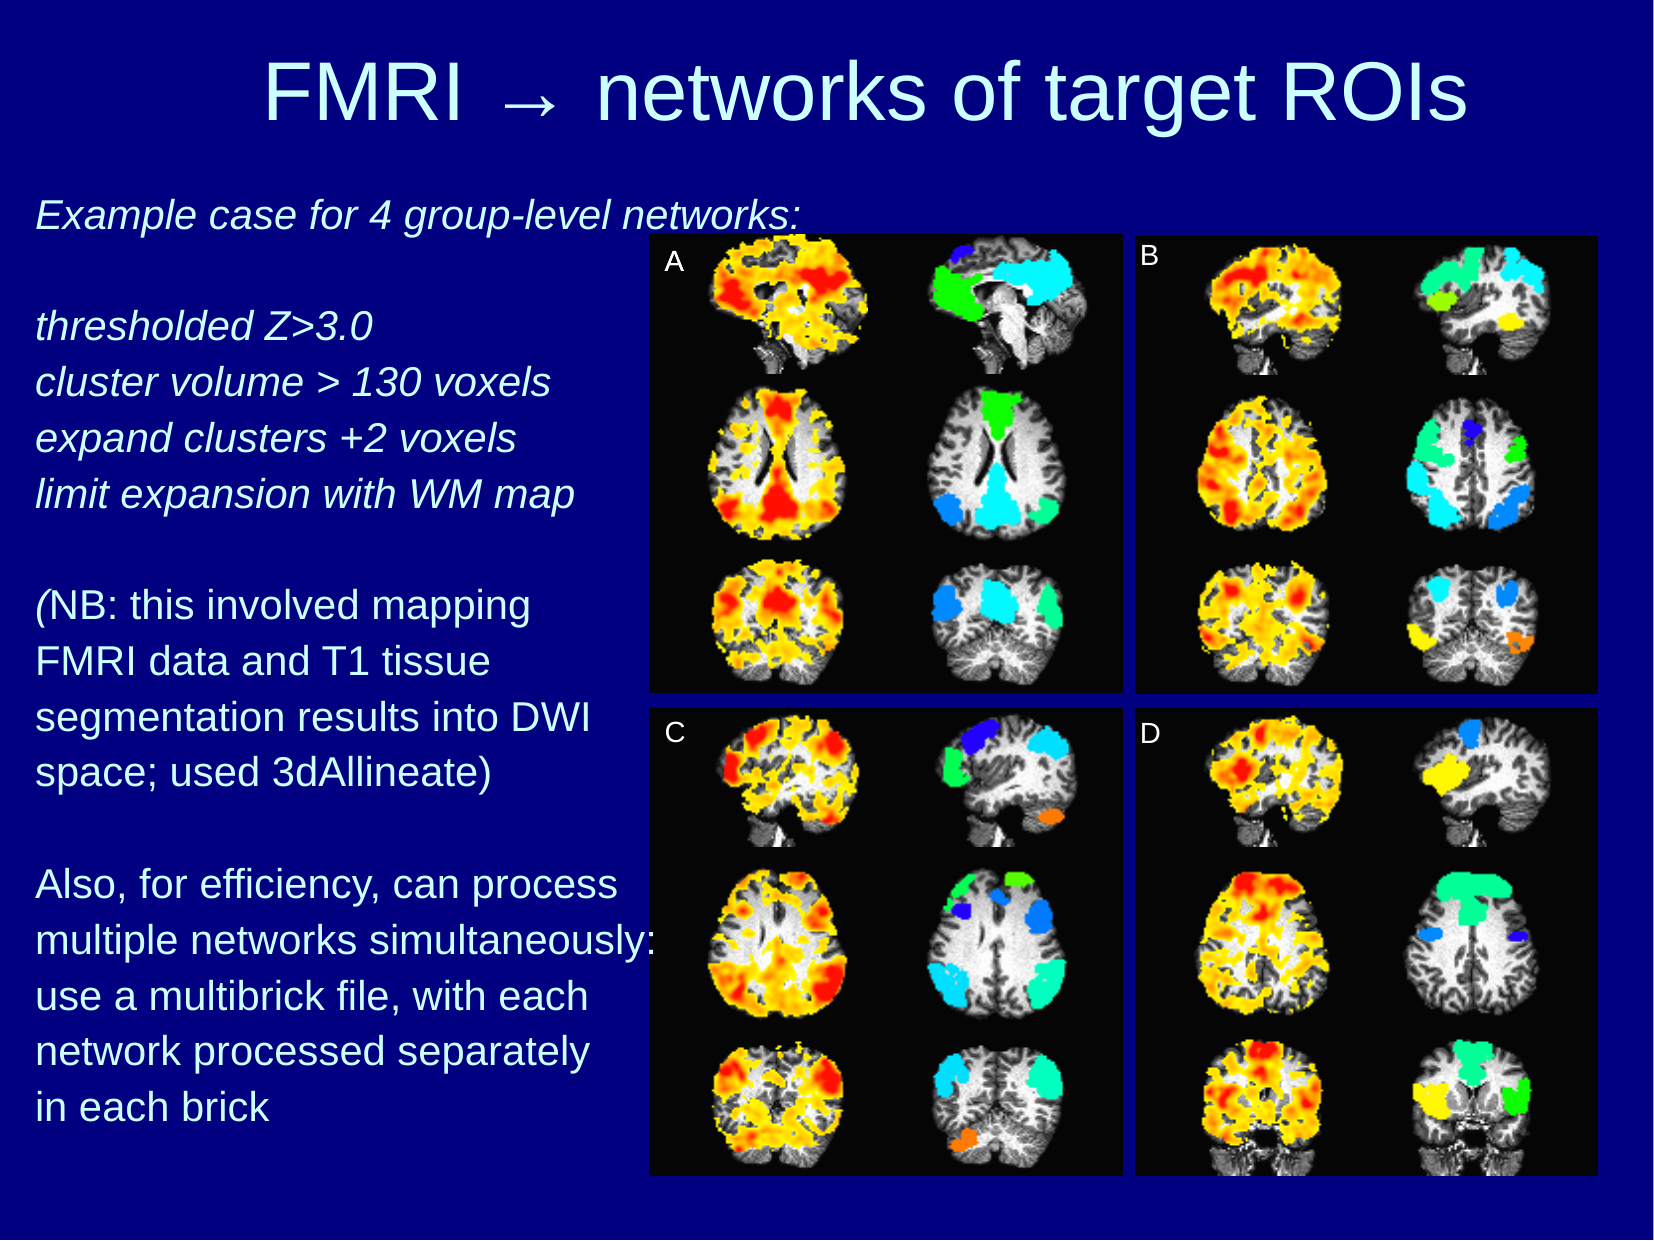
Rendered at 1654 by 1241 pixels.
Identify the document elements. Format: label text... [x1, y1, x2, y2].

picture [1135, 236, 1598, 694]
text_box D [1125, 706, 1188, 770]
picture [815, 234, 1123, 693]
picture [649, 708, 1123, 1176]
title FMRI → networks of target ROIs [106, 23, 1627, 160]
text_box B [1125, 229, 1188, 293]
text_box Example case for 4 group-level networks: thresholded Z>3.0 cluster volume > 130 voxels expand clusters +2 voxels limit expansion with WM map (NB: this involved mapping FMRI data and T1 tissue segmentation results into DWI space; used 3dAllineate) Also, for efficiency, can process multiple networks simultaneously: use a multibrick file, with each network processed separately in each brick [20, 175, 815, 1129]
picture [1135, 708, 1598, 1176]
